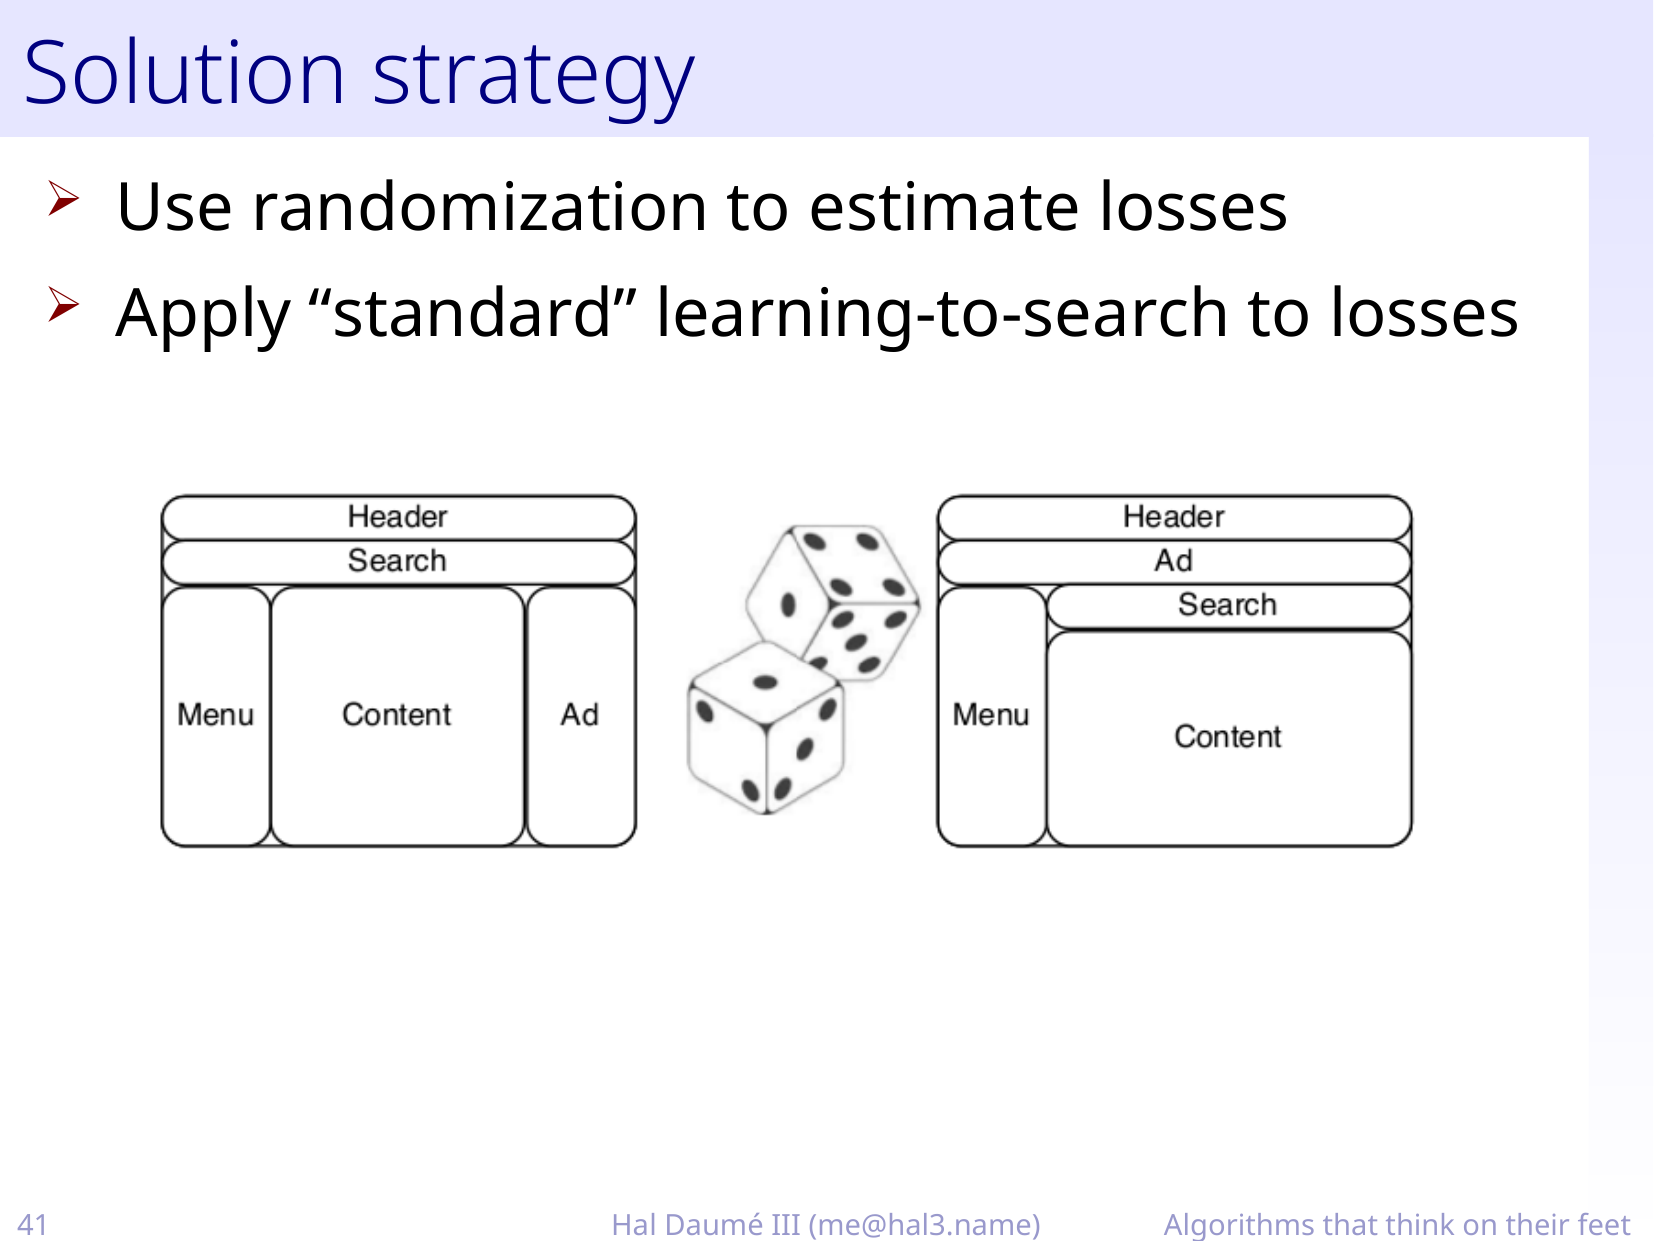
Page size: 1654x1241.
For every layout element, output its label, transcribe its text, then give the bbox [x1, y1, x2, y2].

picture [138, 478, 1442, 879]
list Use randomization to estimate losses Apply “standard” learning-to-search to losses [32, 159, 1575, 879]
title Solution strategy [22, 8, 1639, 131]
